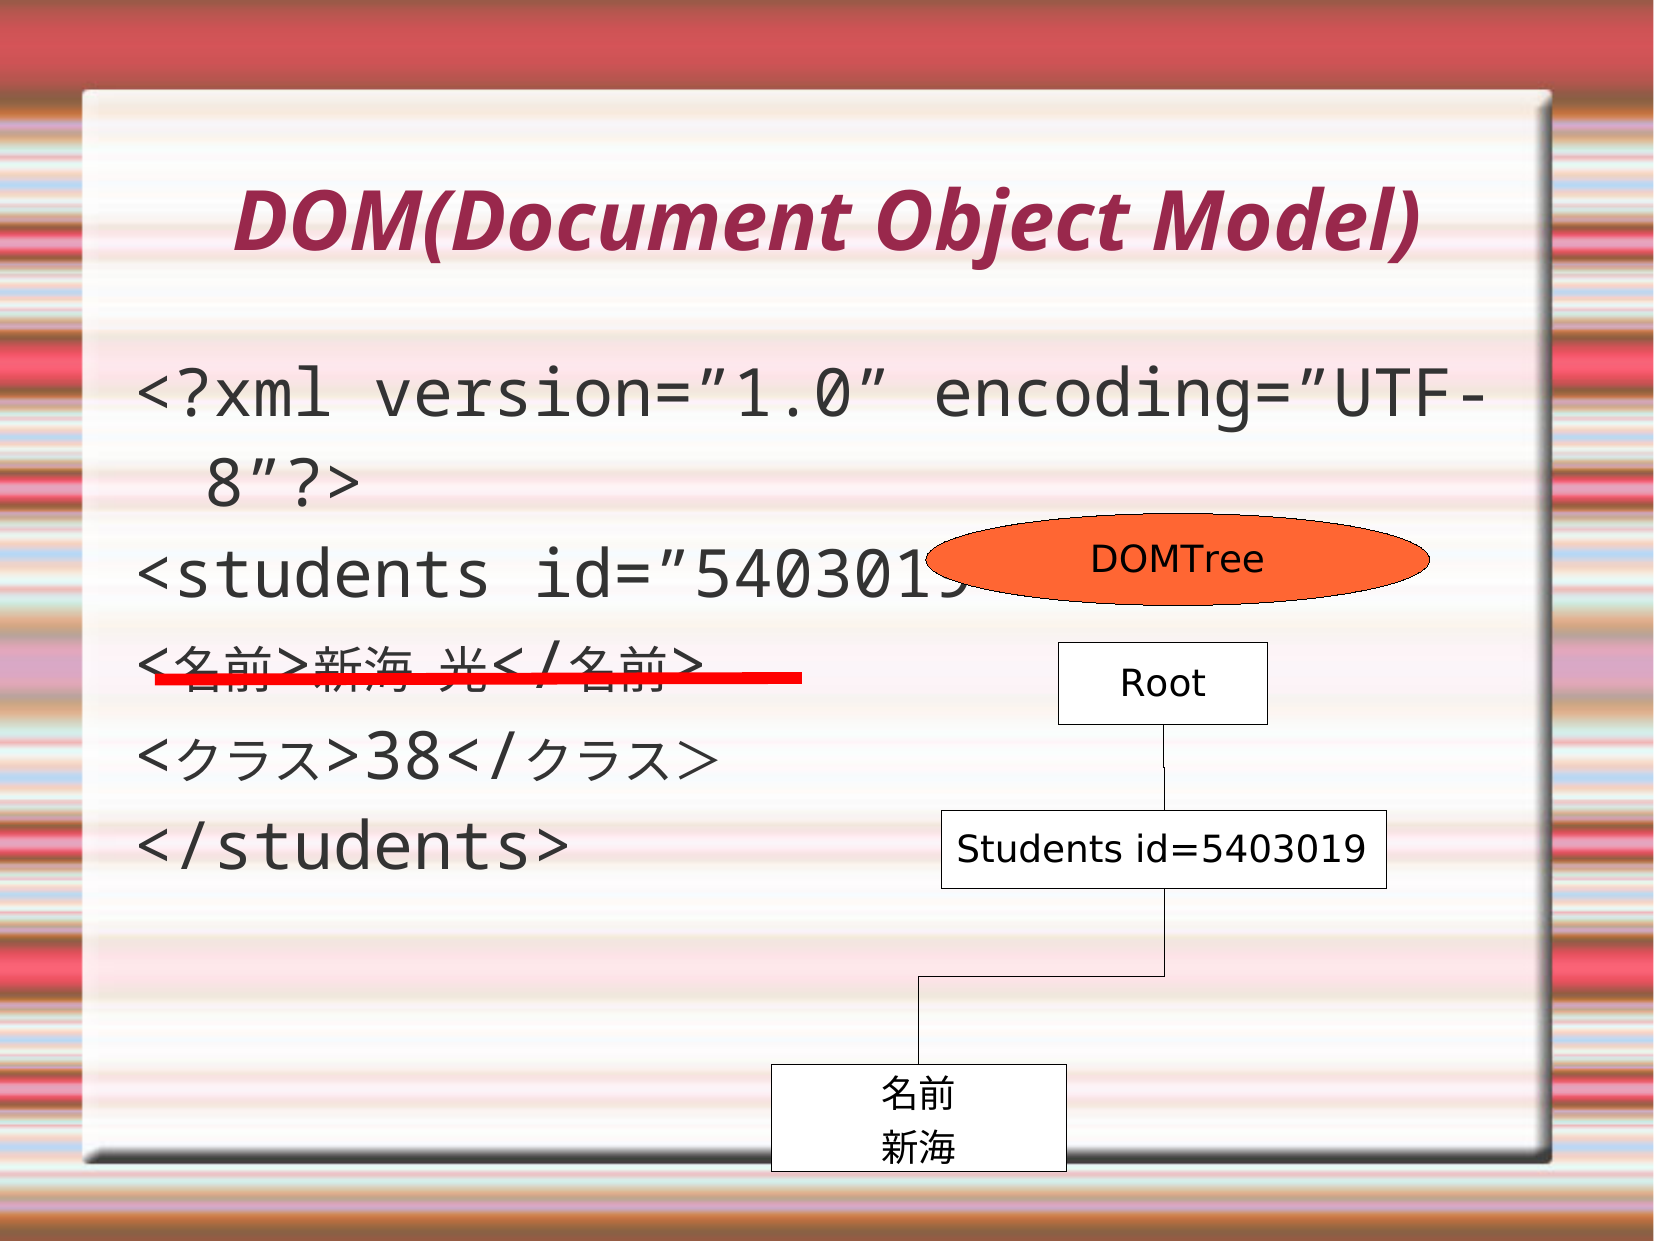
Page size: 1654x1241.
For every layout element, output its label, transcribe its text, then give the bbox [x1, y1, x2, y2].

text_box Students id=5403019 [941, 810, 1387, 889]
picture [0, 0, 1654, 1241]
text_box 名前 新海 [771, 1064, 1067, 1172]
list <?xml version=”1.0” encoding=”UTF-8”?> <students id=”5403019”> <名前>新海 光</名前> <クラス>38</クラス＞ </students> [121, 344, 1534, 1127]
title DOM(Document Object Model) [121, 114, 1534, 322]
text_box Root [1058, 642, 1268, 725]
text_box DOMTree [925, 513, 1430, 606]
